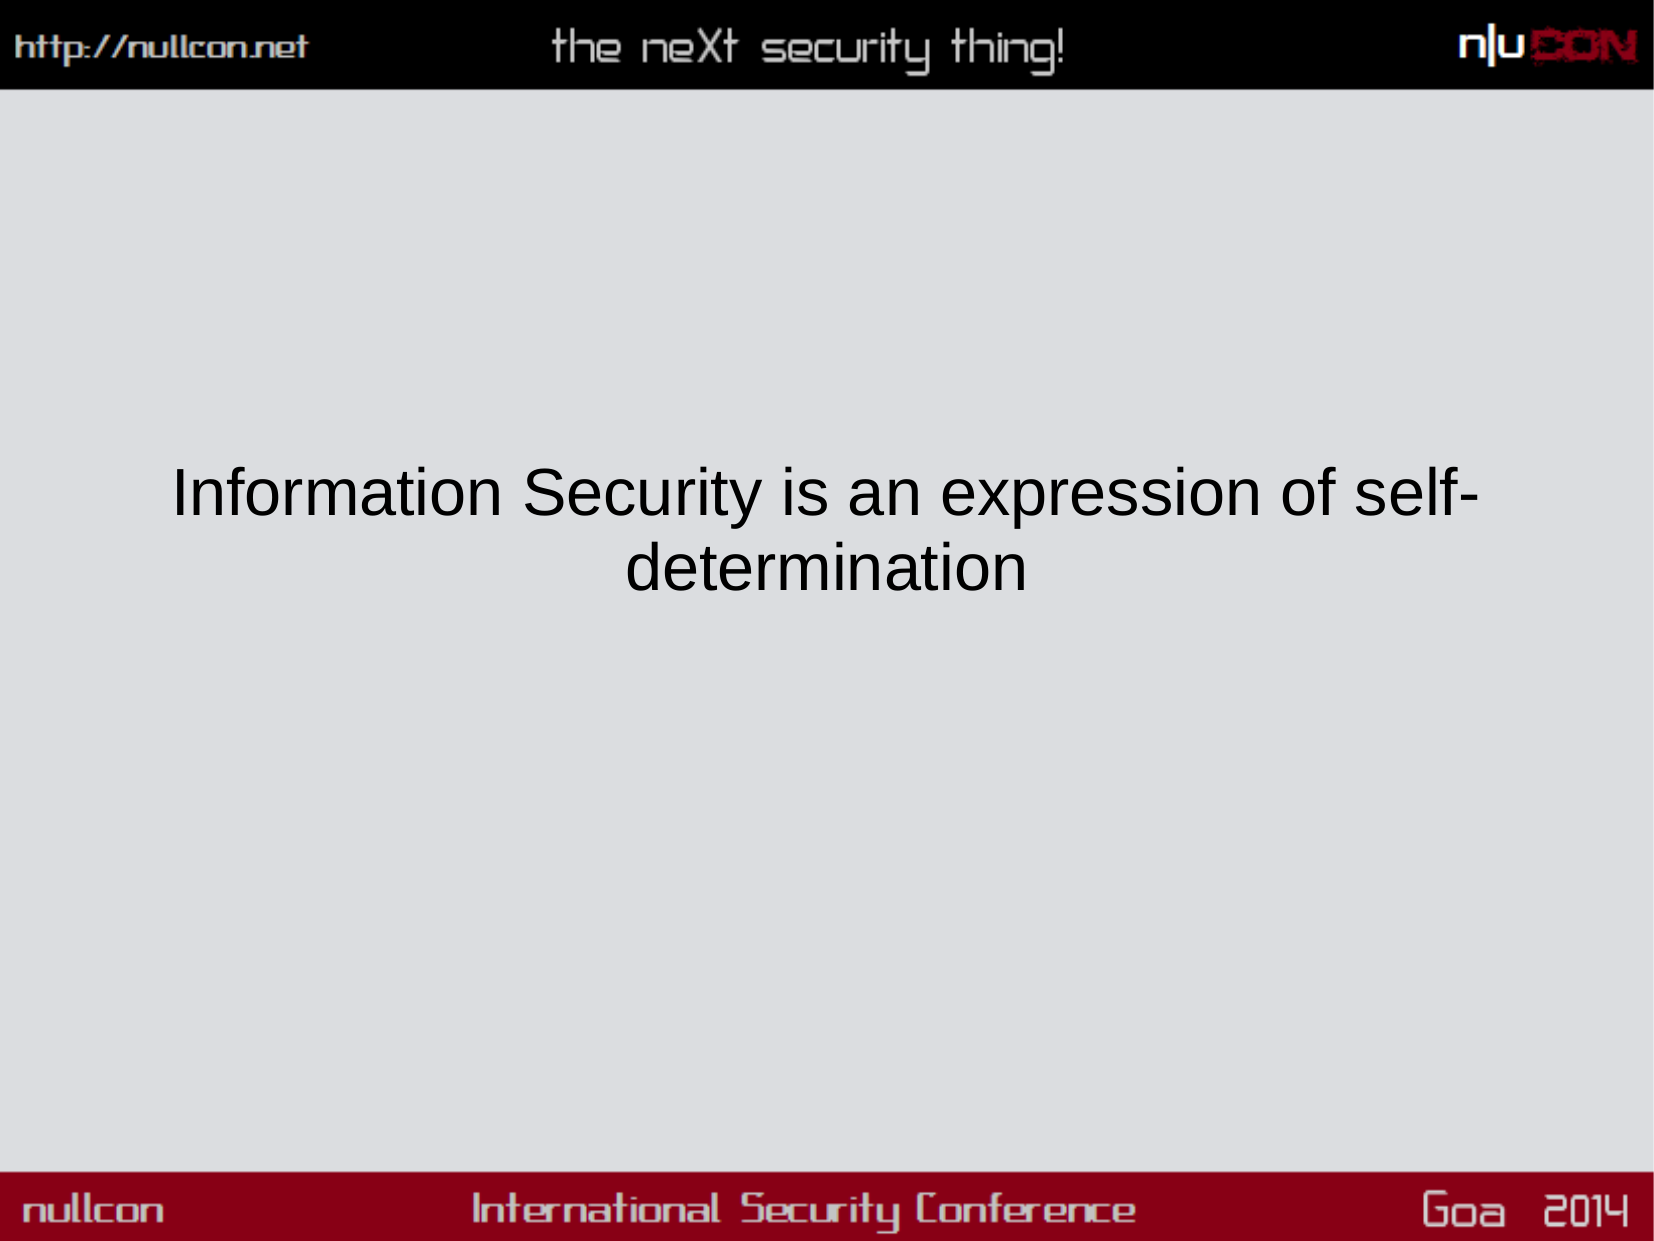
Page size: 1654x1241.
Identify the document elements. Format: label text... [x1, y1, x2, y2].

subtitle Information Security is an expression of self-determination [82, 49, 1571, 1010]
picture [0, 0, 1654, 1241]
